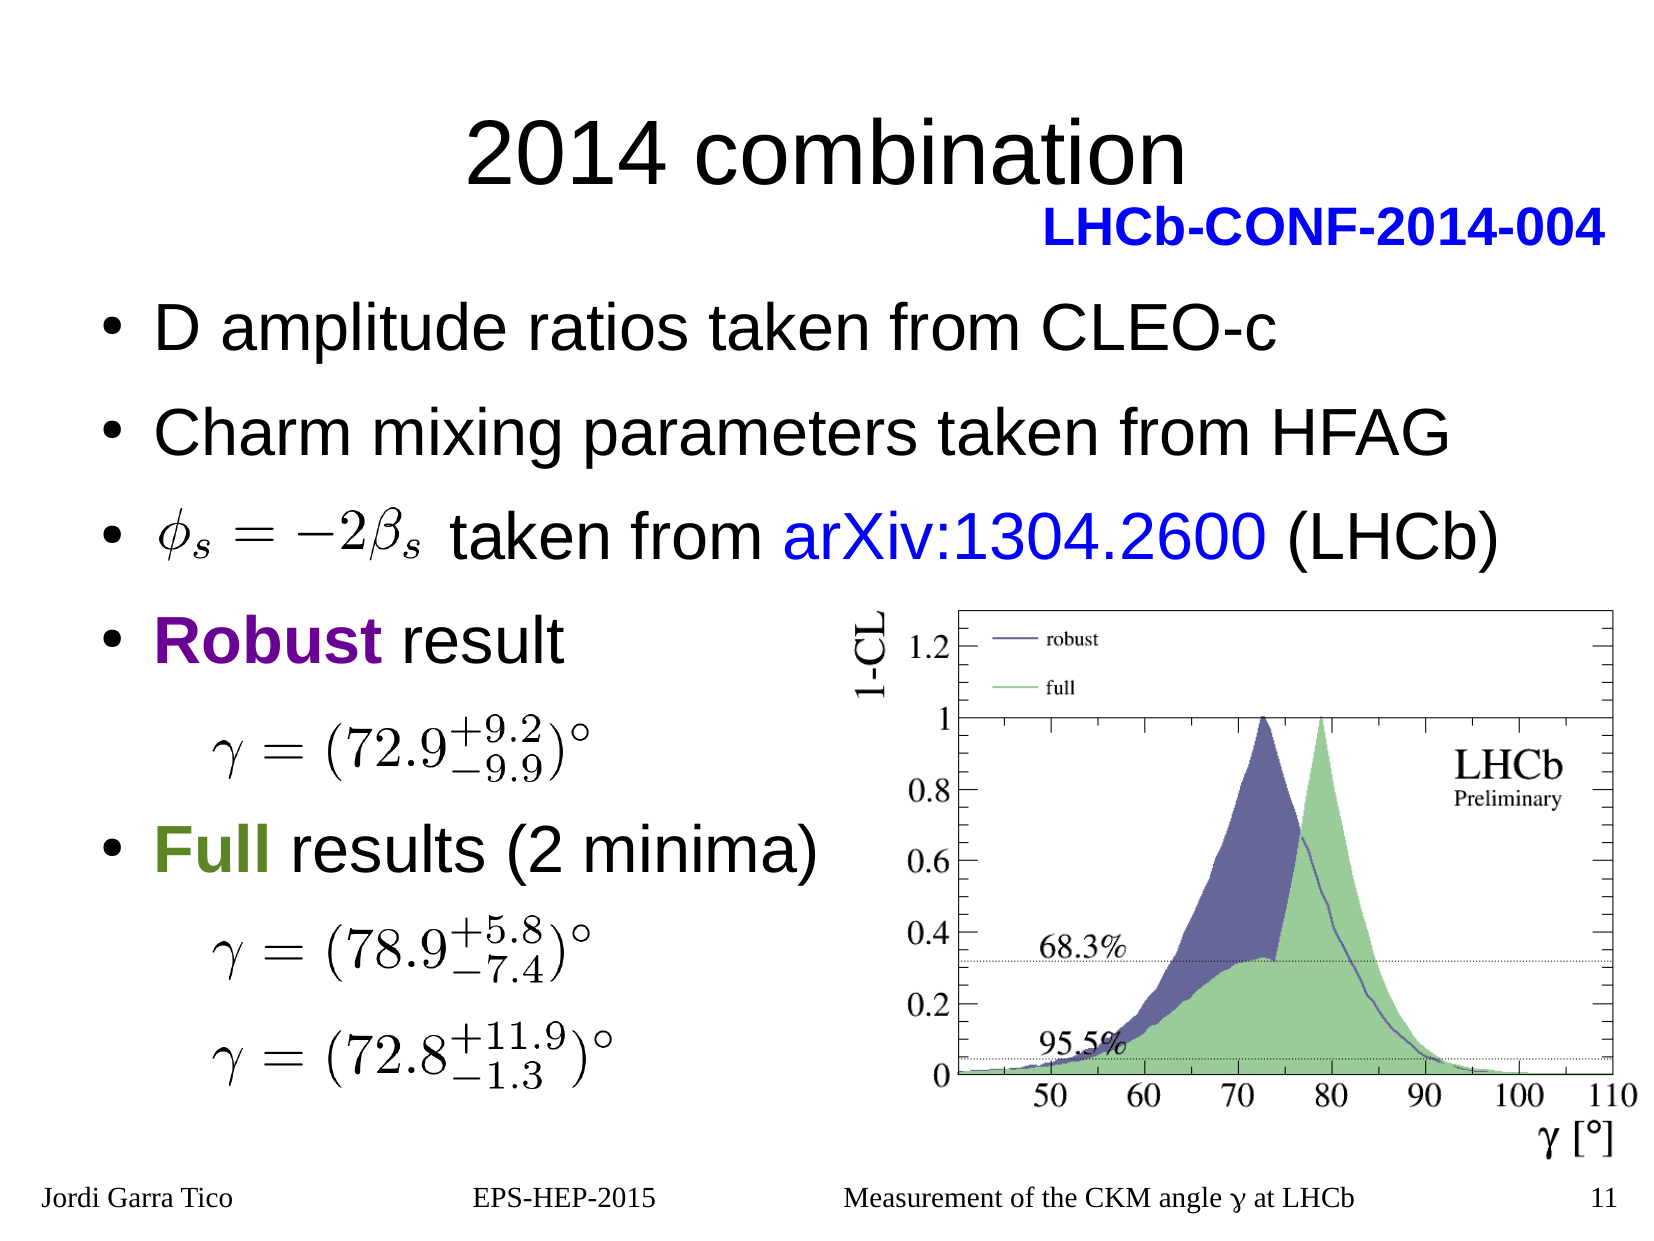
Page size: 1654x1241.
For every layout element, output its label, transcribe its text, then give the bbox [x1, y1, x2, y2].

text_box LHCb-CONF-2014-004 [1027, 188, 1623, 265]
title 2014 combination [82, 49, 1571, 257]
picture [826, 581, 1654, 1176]
picture [212, 1021, 612, 1089]
list D amplitude ratios taken from CLEO-c Charm mixing parameters taken from HFAG taken from arXiv:1304.2600 (LHCb) Robust result Full results (2 minima) [82, 290, 1538, 1010]
picture [212, 714, 589, 782]
picture [159, 507, 420, 562]
picture [212, 915, 590, 983]
